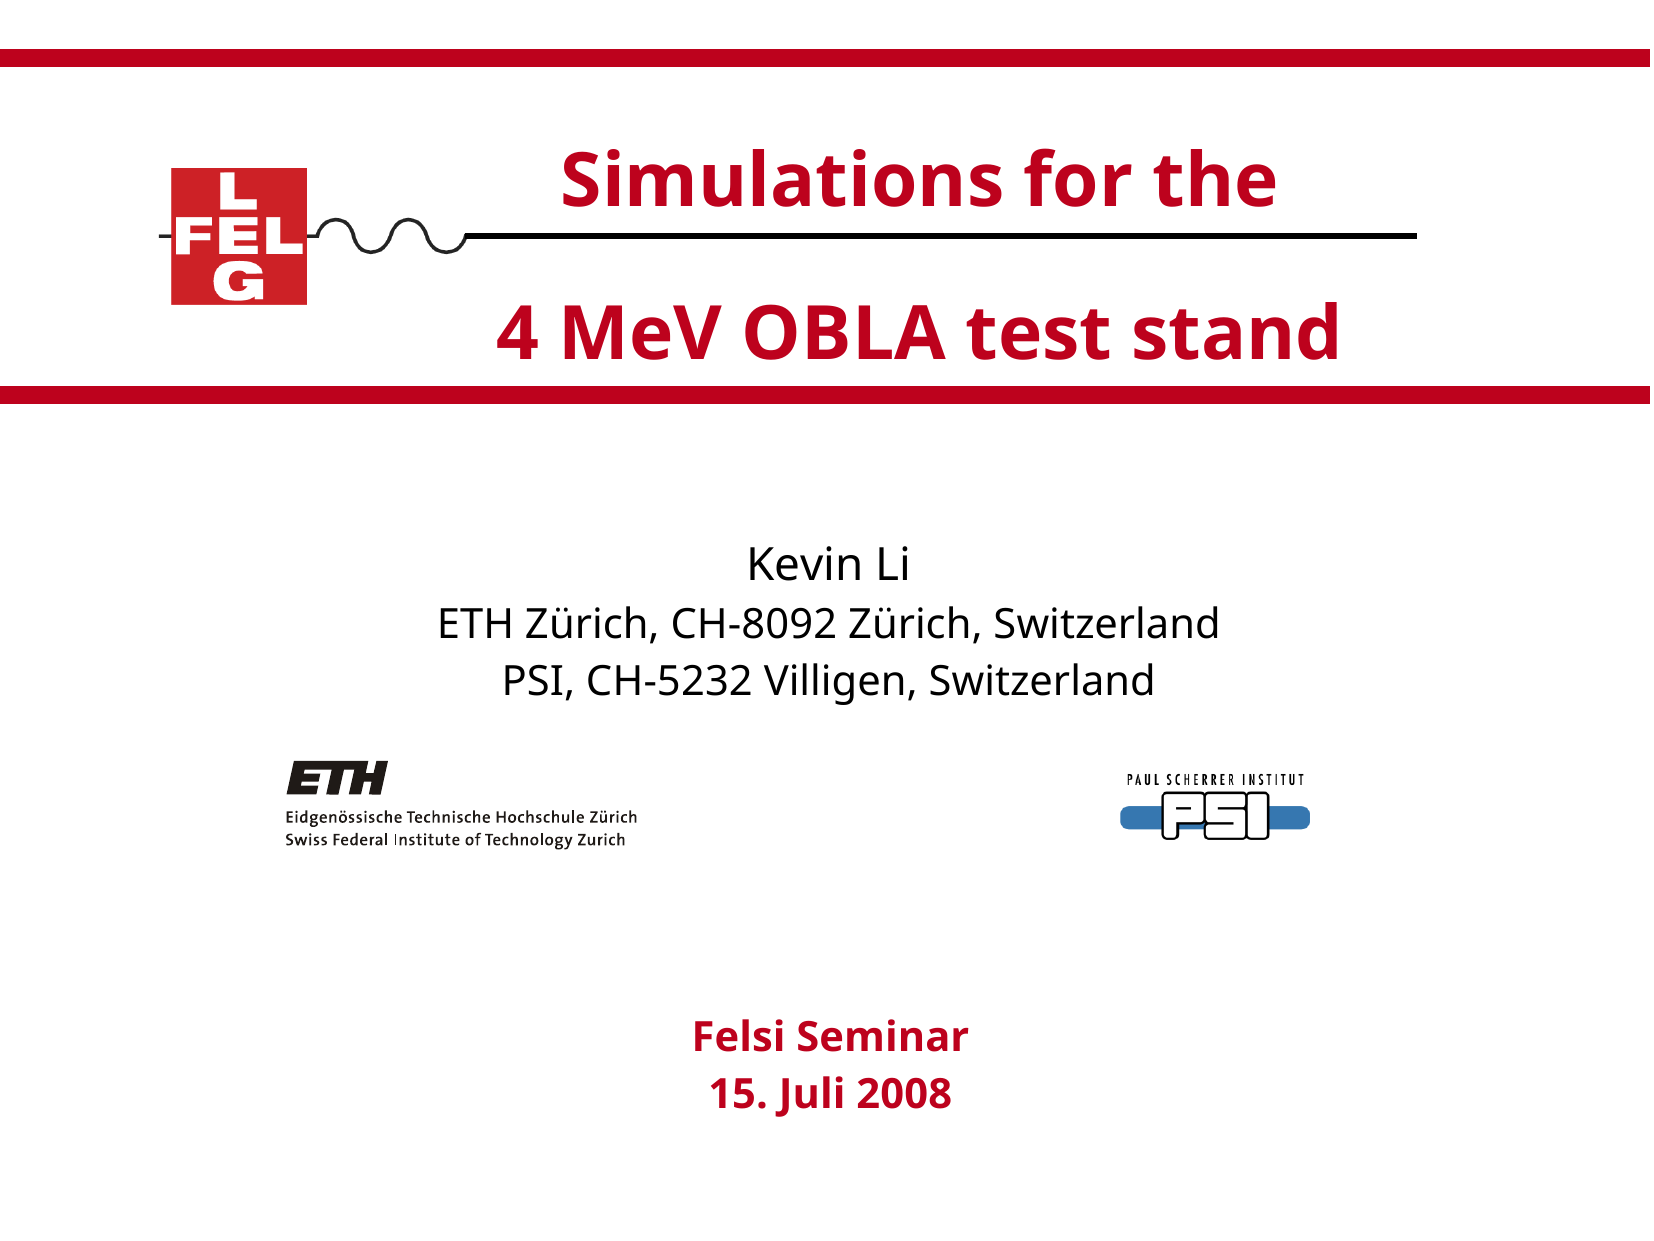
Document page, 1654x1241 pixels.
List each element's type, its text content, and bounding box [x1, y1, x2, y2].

text_box Felsi Seminar 15. Juli 2008 [212, 1007, 1450, 1105]
text_box Kevin Li ETH Zürich, CH-8092 Zürich, Switzerland PSI, CH-5232 Villigen, Switzerland [95, 531, 1563, 937]
picture [286, 760, 637, 850]
picture [155, 157, 214, 315]
title Simulations for the 4 MeV OBLA test stand [214, 67, 1627, 386]
picture [1110, 760, 1322, 850]
